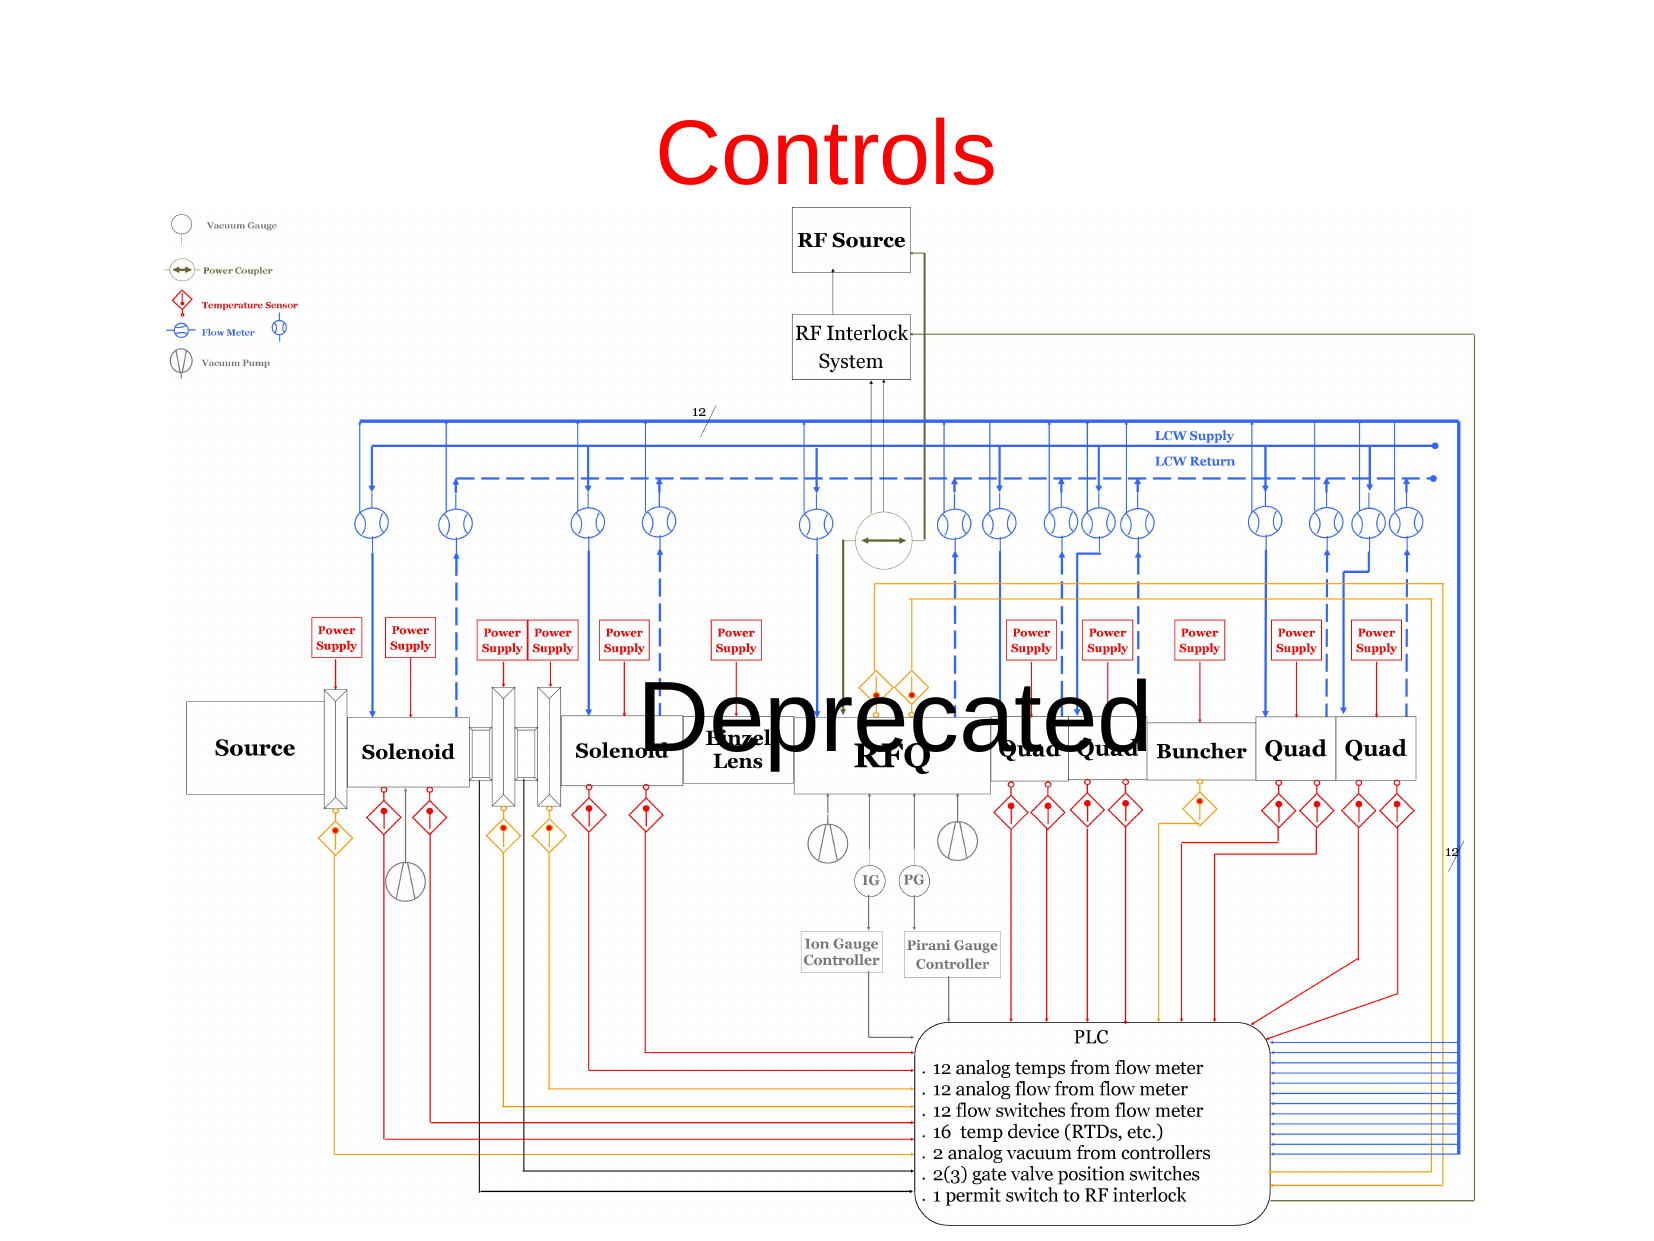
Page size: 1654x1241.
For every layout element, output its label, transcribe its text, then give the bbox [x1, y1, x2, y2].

picture [164, 207, 1475, 1226]
text_box Deprecated [622, 653, 1654, 781]
title Controls [82, 49, 1571, 257]
